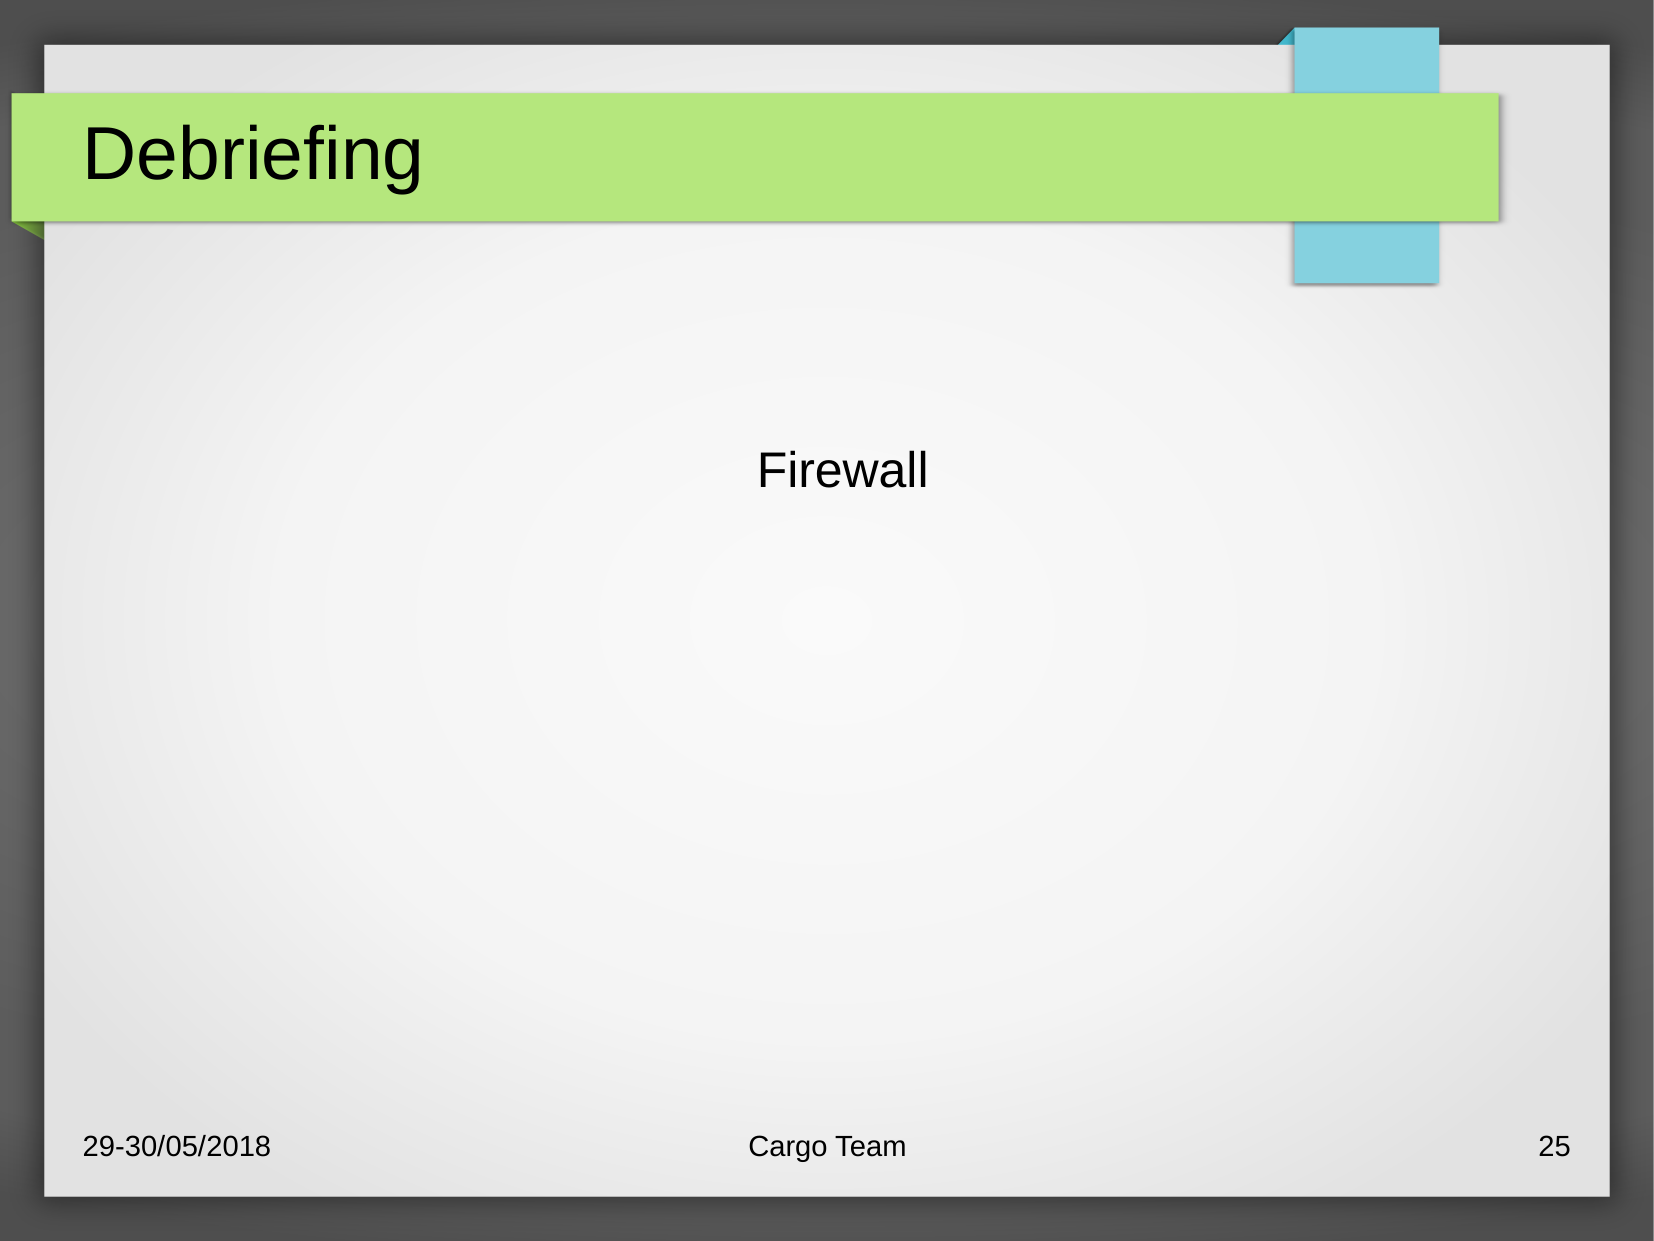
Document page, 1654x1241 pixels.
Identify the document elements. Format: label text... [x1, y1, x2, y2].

title Debriefing [82, 94, 1264, 213]
text_box Firewall [120, 435, 1531, 533]
picture [0, 0, 1654, 1241]
